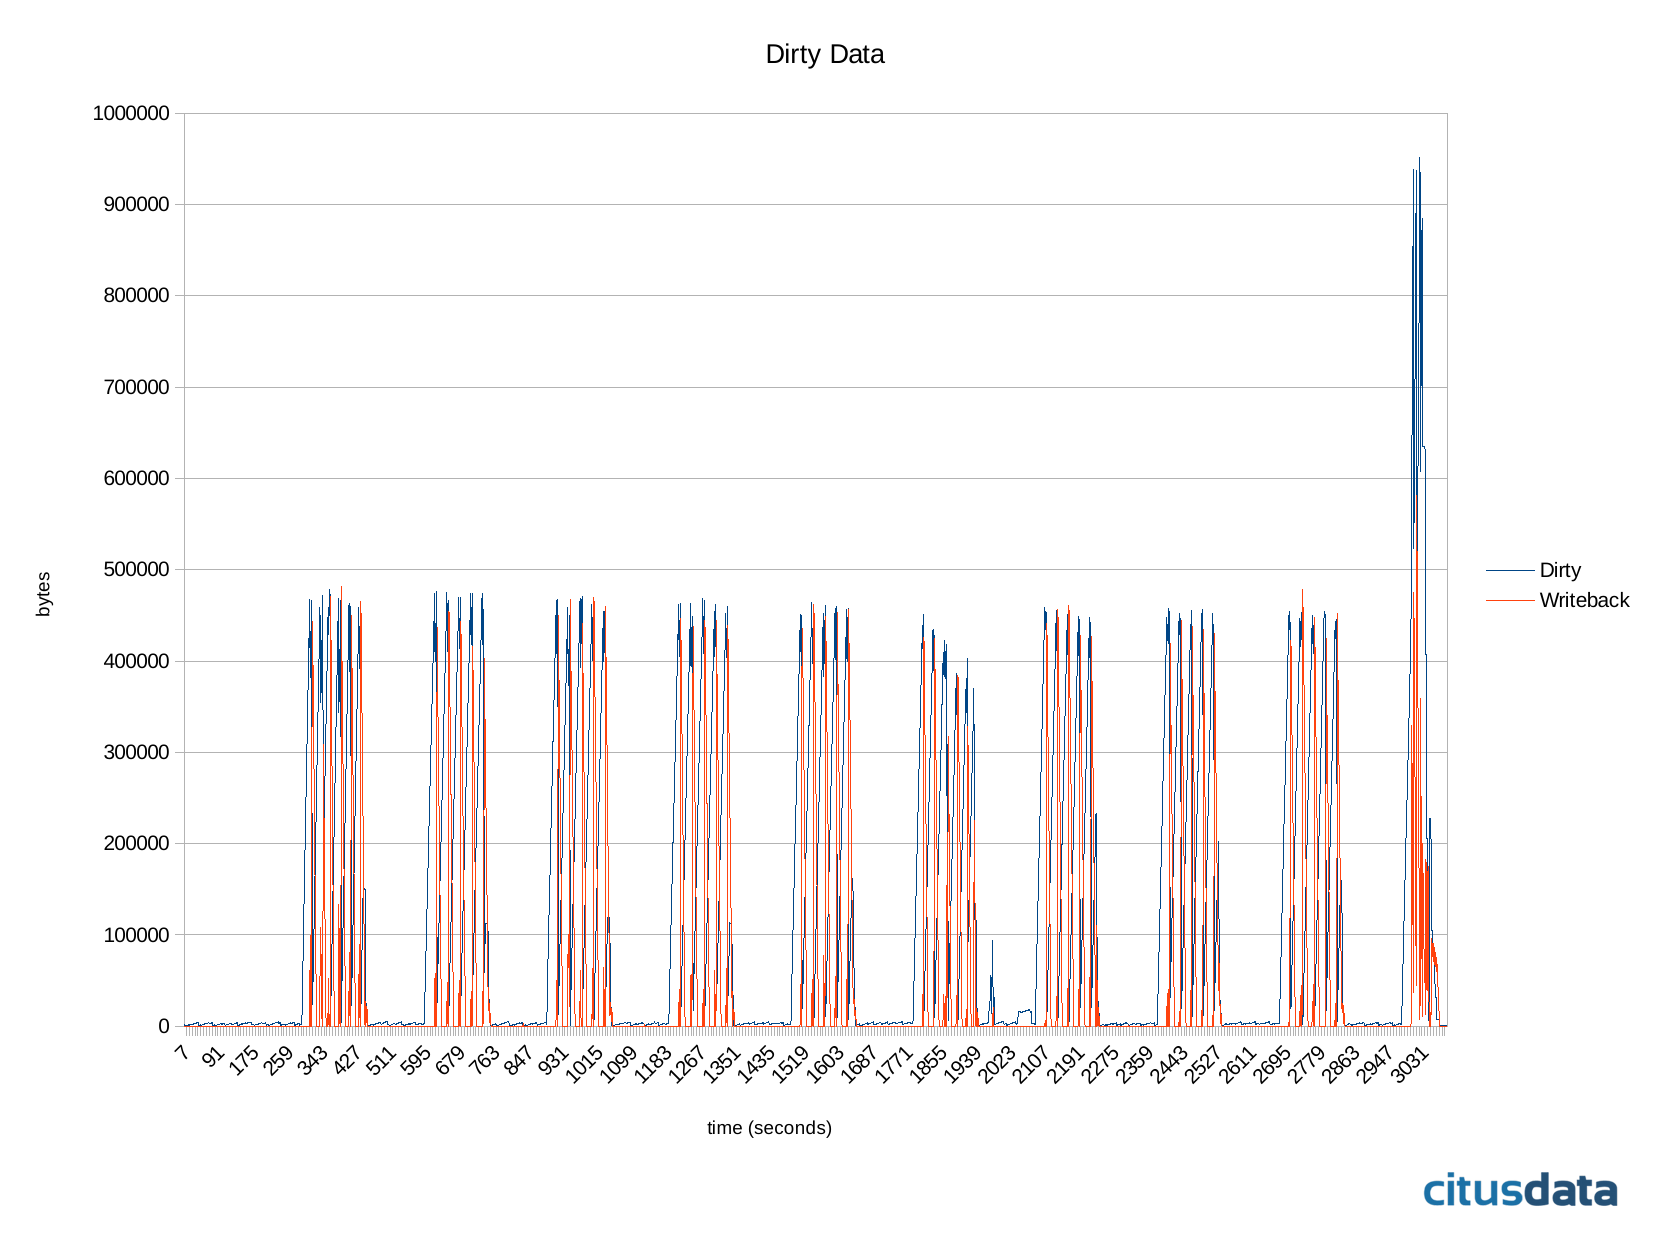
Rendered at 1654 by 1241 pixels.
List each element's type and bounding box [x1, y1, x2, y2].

picture [1420, 1171, 1622, 1209]
chart [0, 0, 1651, 1171]
